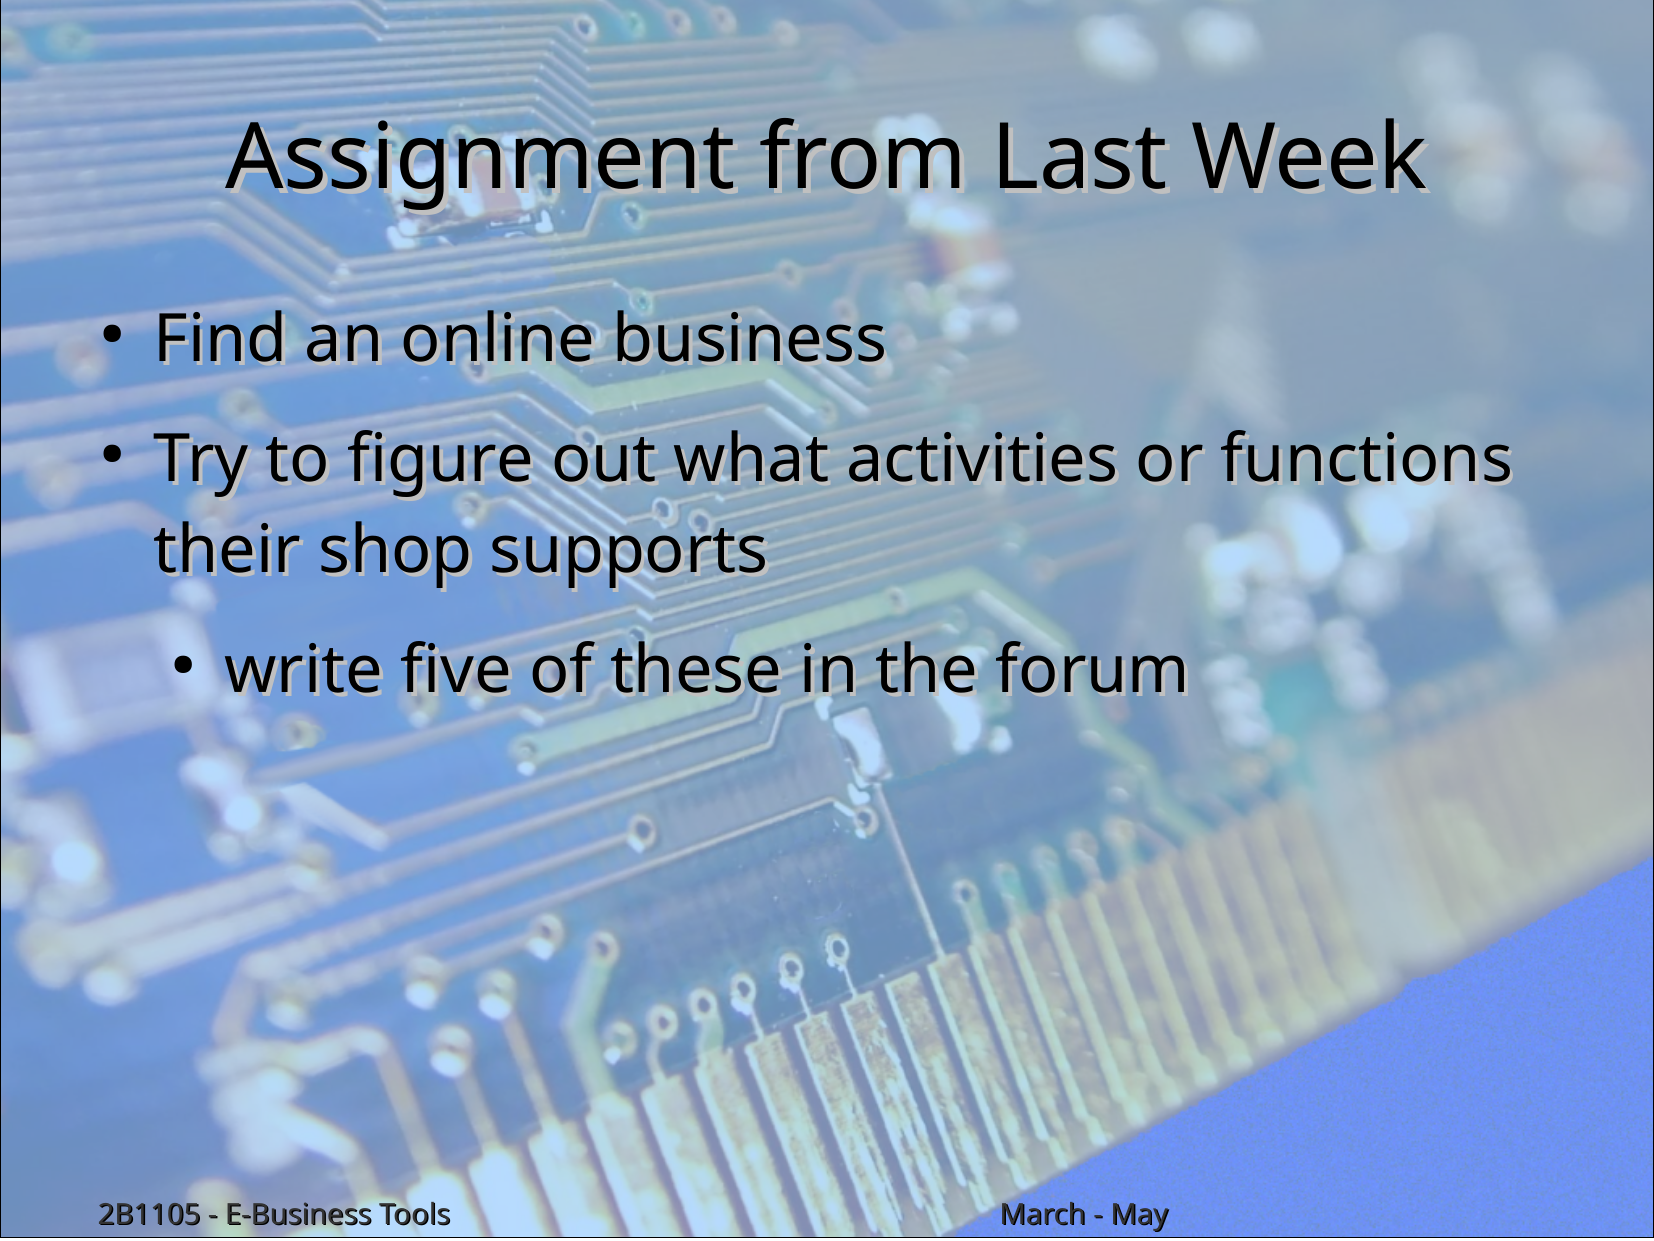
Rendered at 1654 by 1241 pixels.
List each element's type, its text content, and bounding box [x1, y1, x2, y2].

list Find an online business Try to figure out what activities or functions their shop supports write five of these in the forum [82, 290, 1571, 1094]
title Assignment from Last Week [82, 49, 1571, 257]
